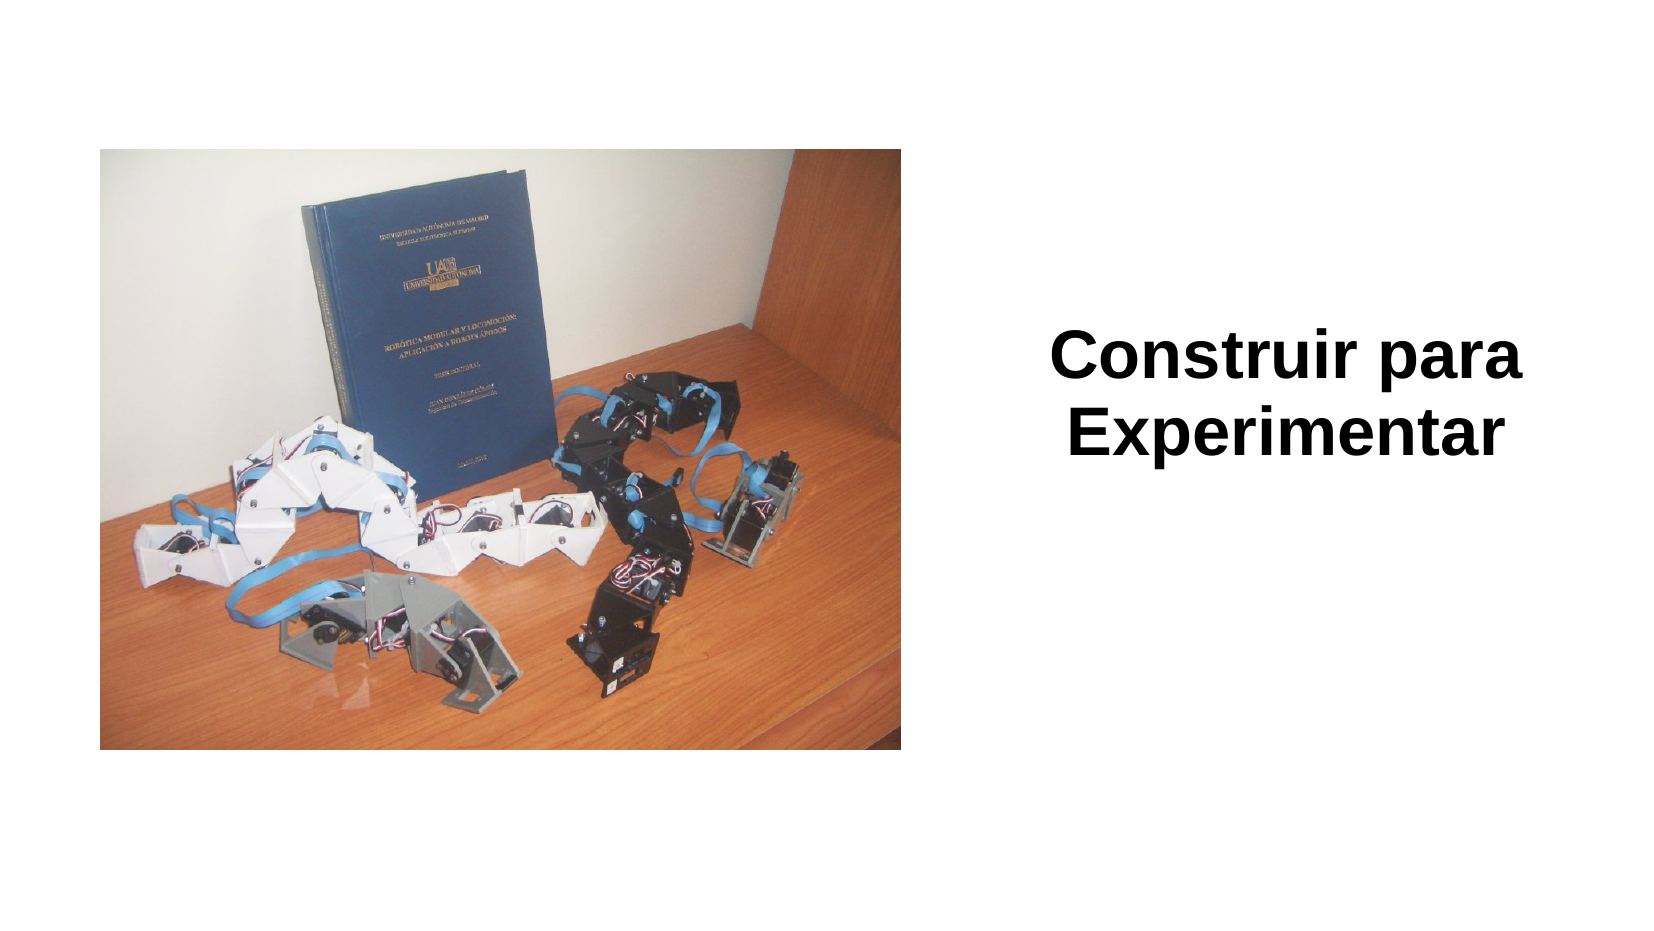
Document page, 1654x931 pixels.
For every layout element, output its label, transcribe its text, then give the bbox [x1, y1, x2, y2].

title Construir para Experimentar [997, 315, 1576, 471]
picture [100, 149, 901, 750]
